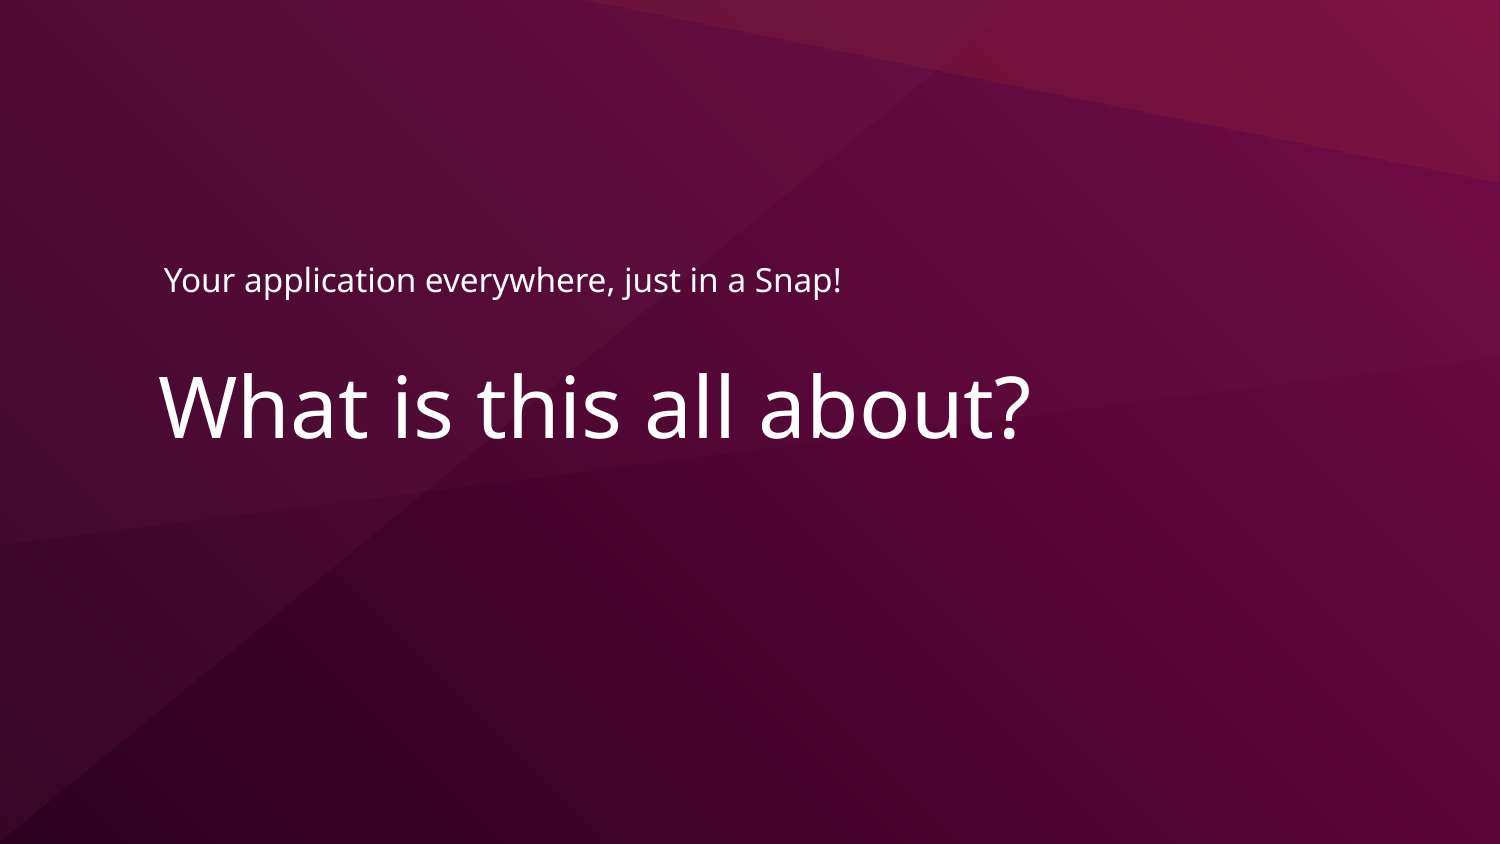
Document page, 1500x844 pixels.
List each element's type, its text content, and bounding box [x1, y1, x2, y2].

subtitle Your application everywhere, just in a Snap! [163, 259, 940, 324]
title What is this all about? [158, 352, 1378, 607]
